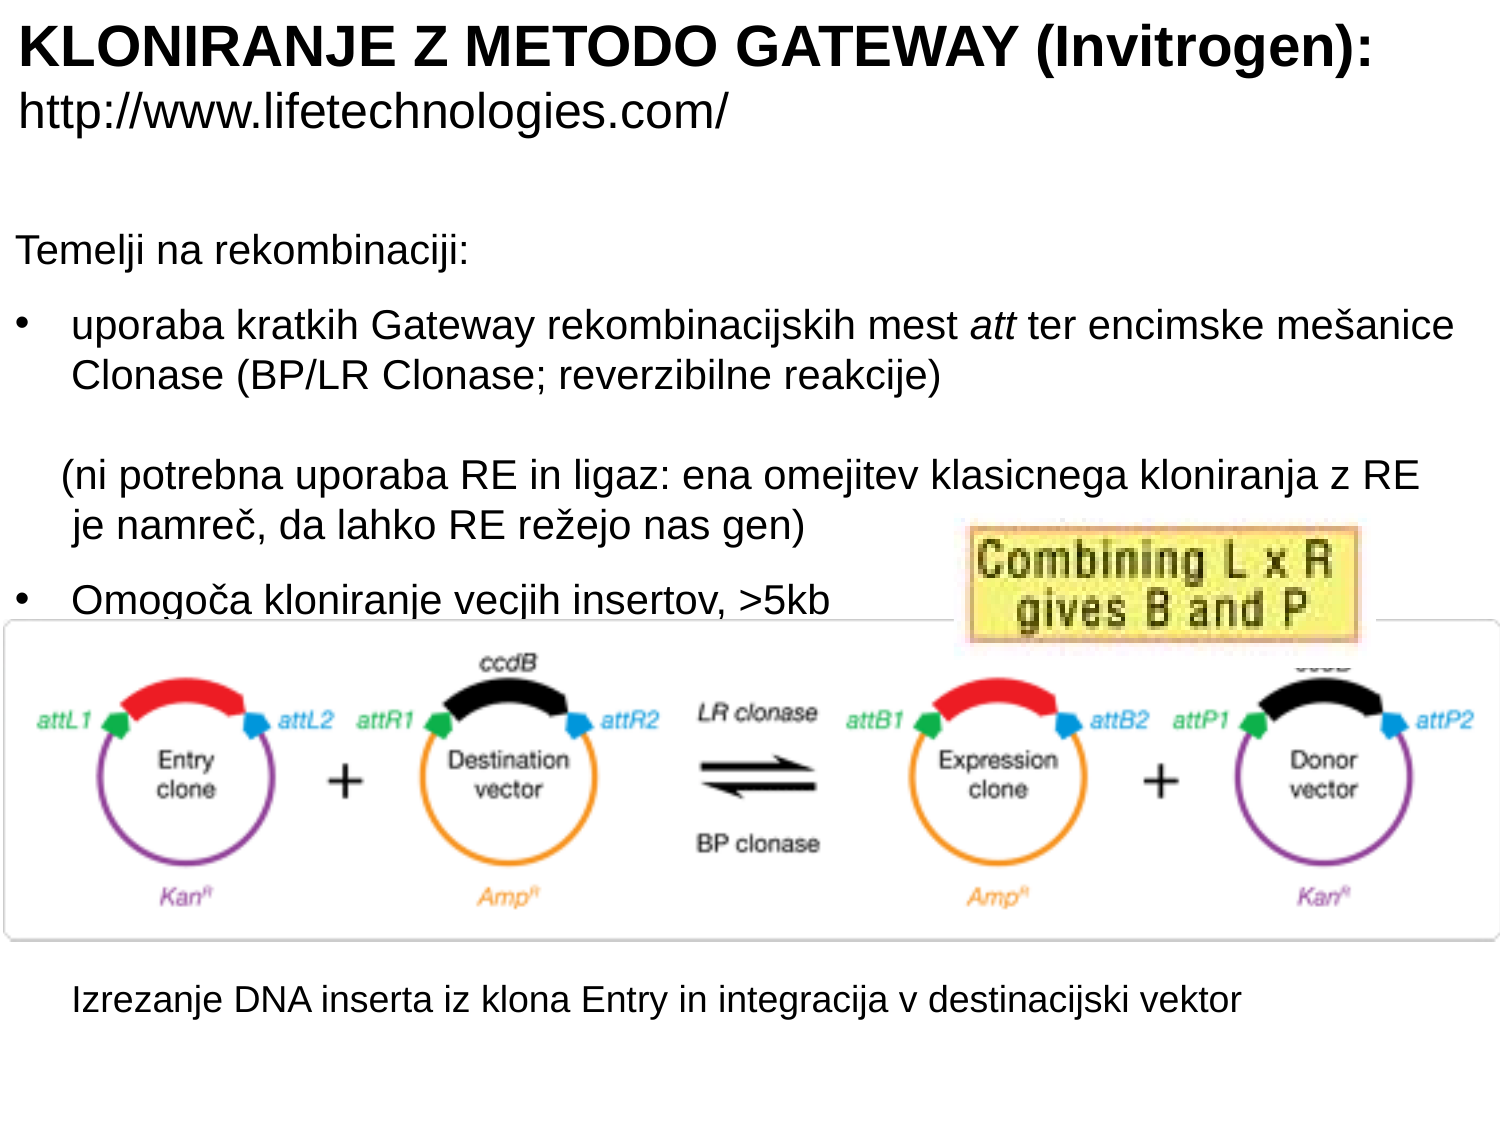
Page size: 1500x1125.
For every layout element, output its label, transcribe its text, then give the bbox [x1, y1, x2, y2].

text_box Temelji na rekombinaciji: uporaba kratkih Gateway rekombinacijskih mest att ter encimske mešanice Clonase (BP/LR Clonase; reverzibilne reakcije) (ni potrebna uporaba RE in ligaz: ena omejitev klasicnega kloniranja z RE je namreč, da lahko RE režejo nas gen) Omogoča kloniranje vecjih insertov, >5kb [0, 165, 1488, 656]
text_box KLONIRANJE Z METODO GATEWAY (Invitrogen): http://www.lifetechnologies.com/ [3, 0, 1423, 146]
picture [3, 498, 1500, 942]
text_box Izrezanje DNA inserta iz klona Entry in integracija v destinacijski vektor [56, 967, 1258, 1028]
